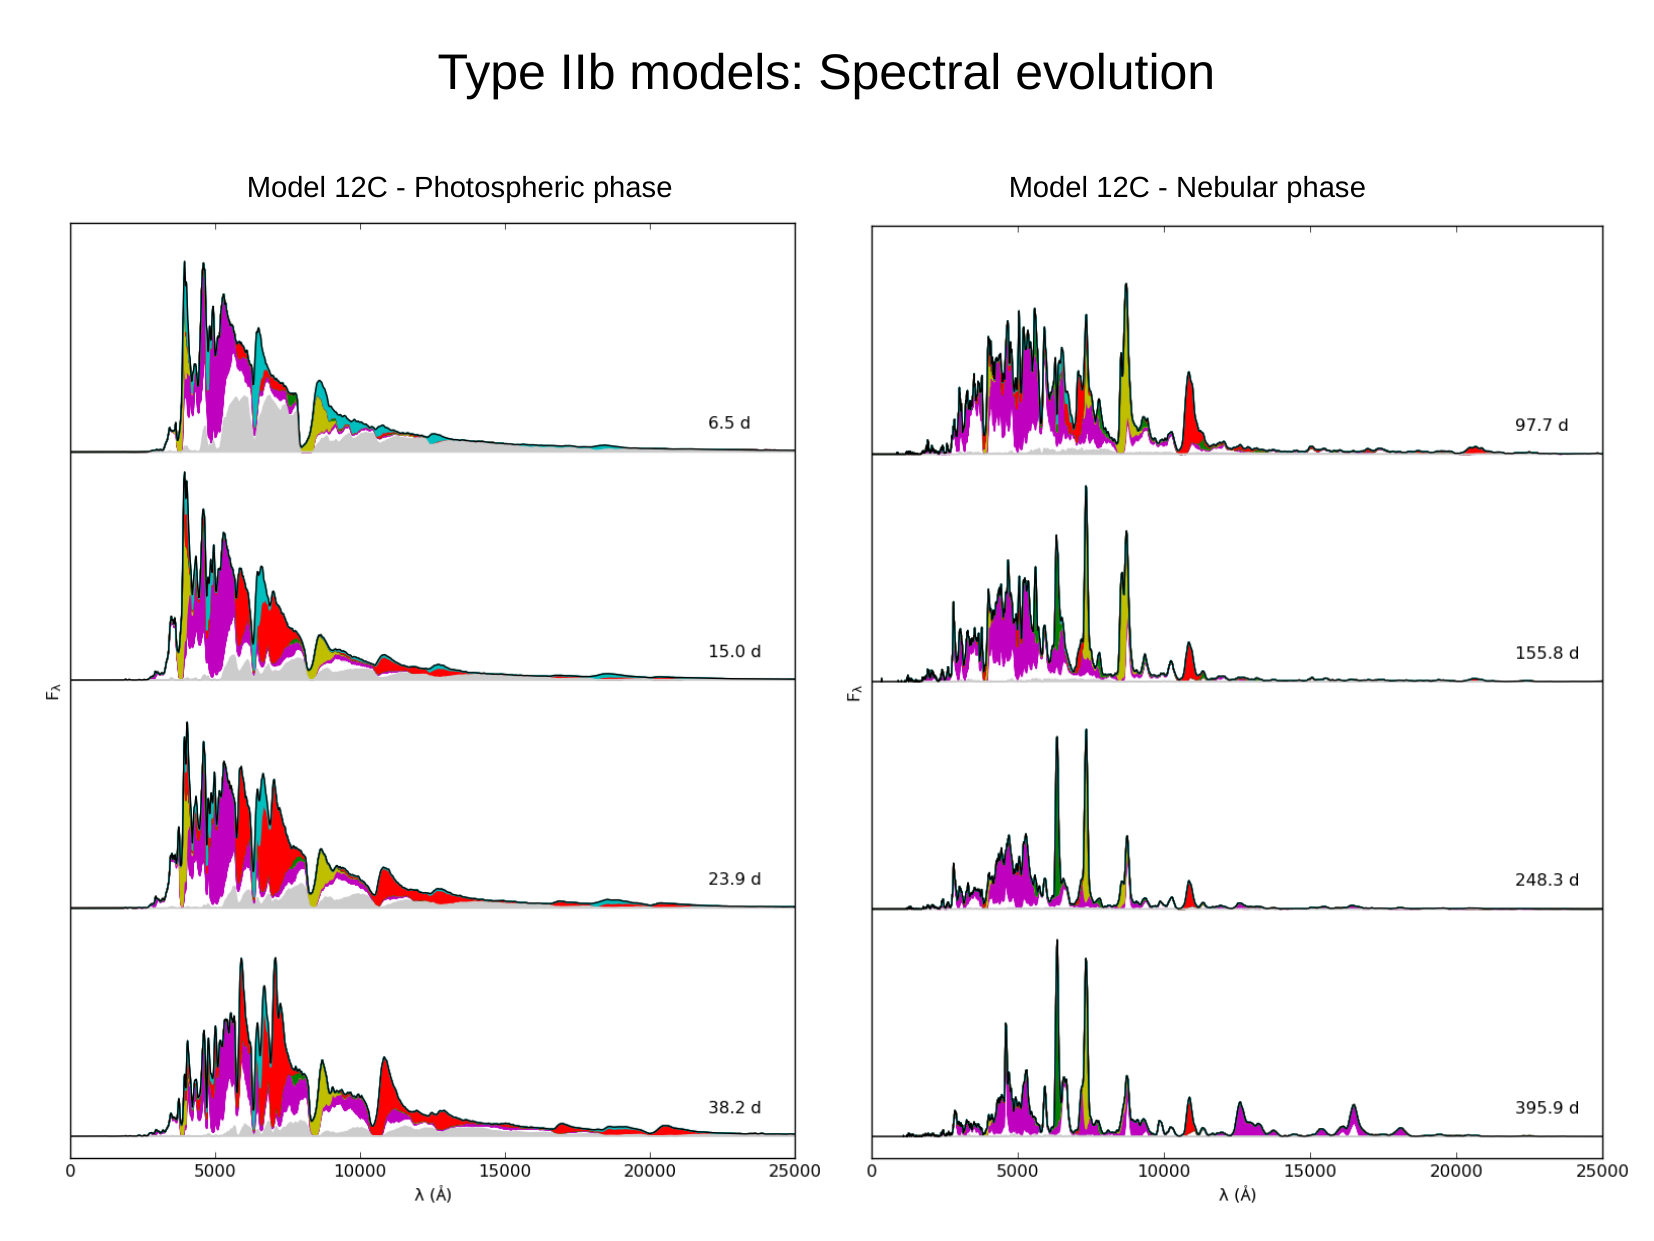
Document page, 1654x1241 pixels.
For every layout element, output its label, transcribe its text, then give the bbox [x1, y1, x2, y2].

text_box Type IIb models: Spectral evolution [422, 36, 1231, 108]
text_box Model 12C - Nebular phase [993, 163, 1382, 212]
text_box Model 12C - Photospheric phase [232, 163, 689, 212]
picture [30, 221, 1644, 1211]
